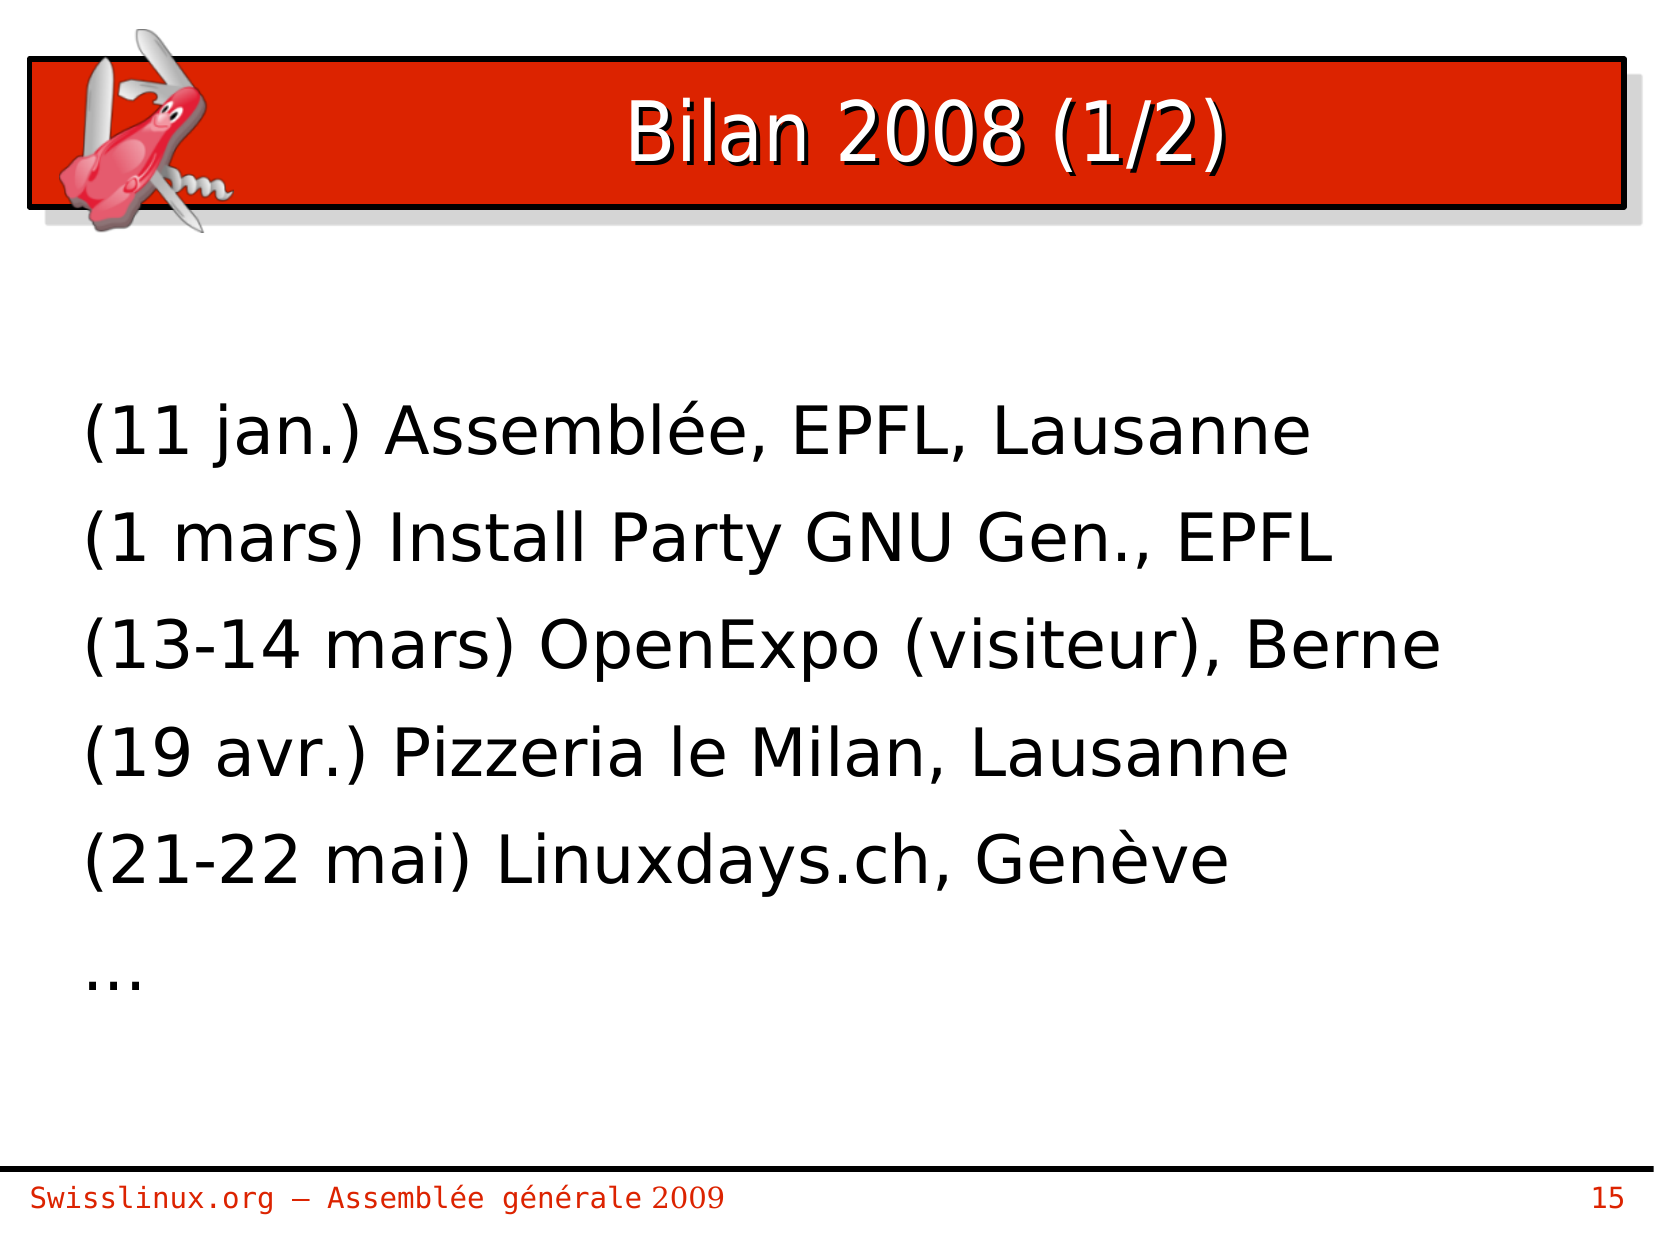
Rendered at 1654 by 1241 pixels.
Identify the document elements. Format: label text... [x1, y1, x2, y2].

picture [59, 29, 234, 233]
list (11 jan.) Assemblée, EPFL, Lausanne (1 mars) Install Party GNU Gen., EPFL (13-14 mars) OpenExpo (visiteur), Berne (19 avr.) Pizzeria le Milan, Lausanne (21-22 mai) Linuxdays.ch, Genève ... [82, 290, 1571, 1109]
title Bilan 2008 (1/2) [259, 84, 1595, 182]
